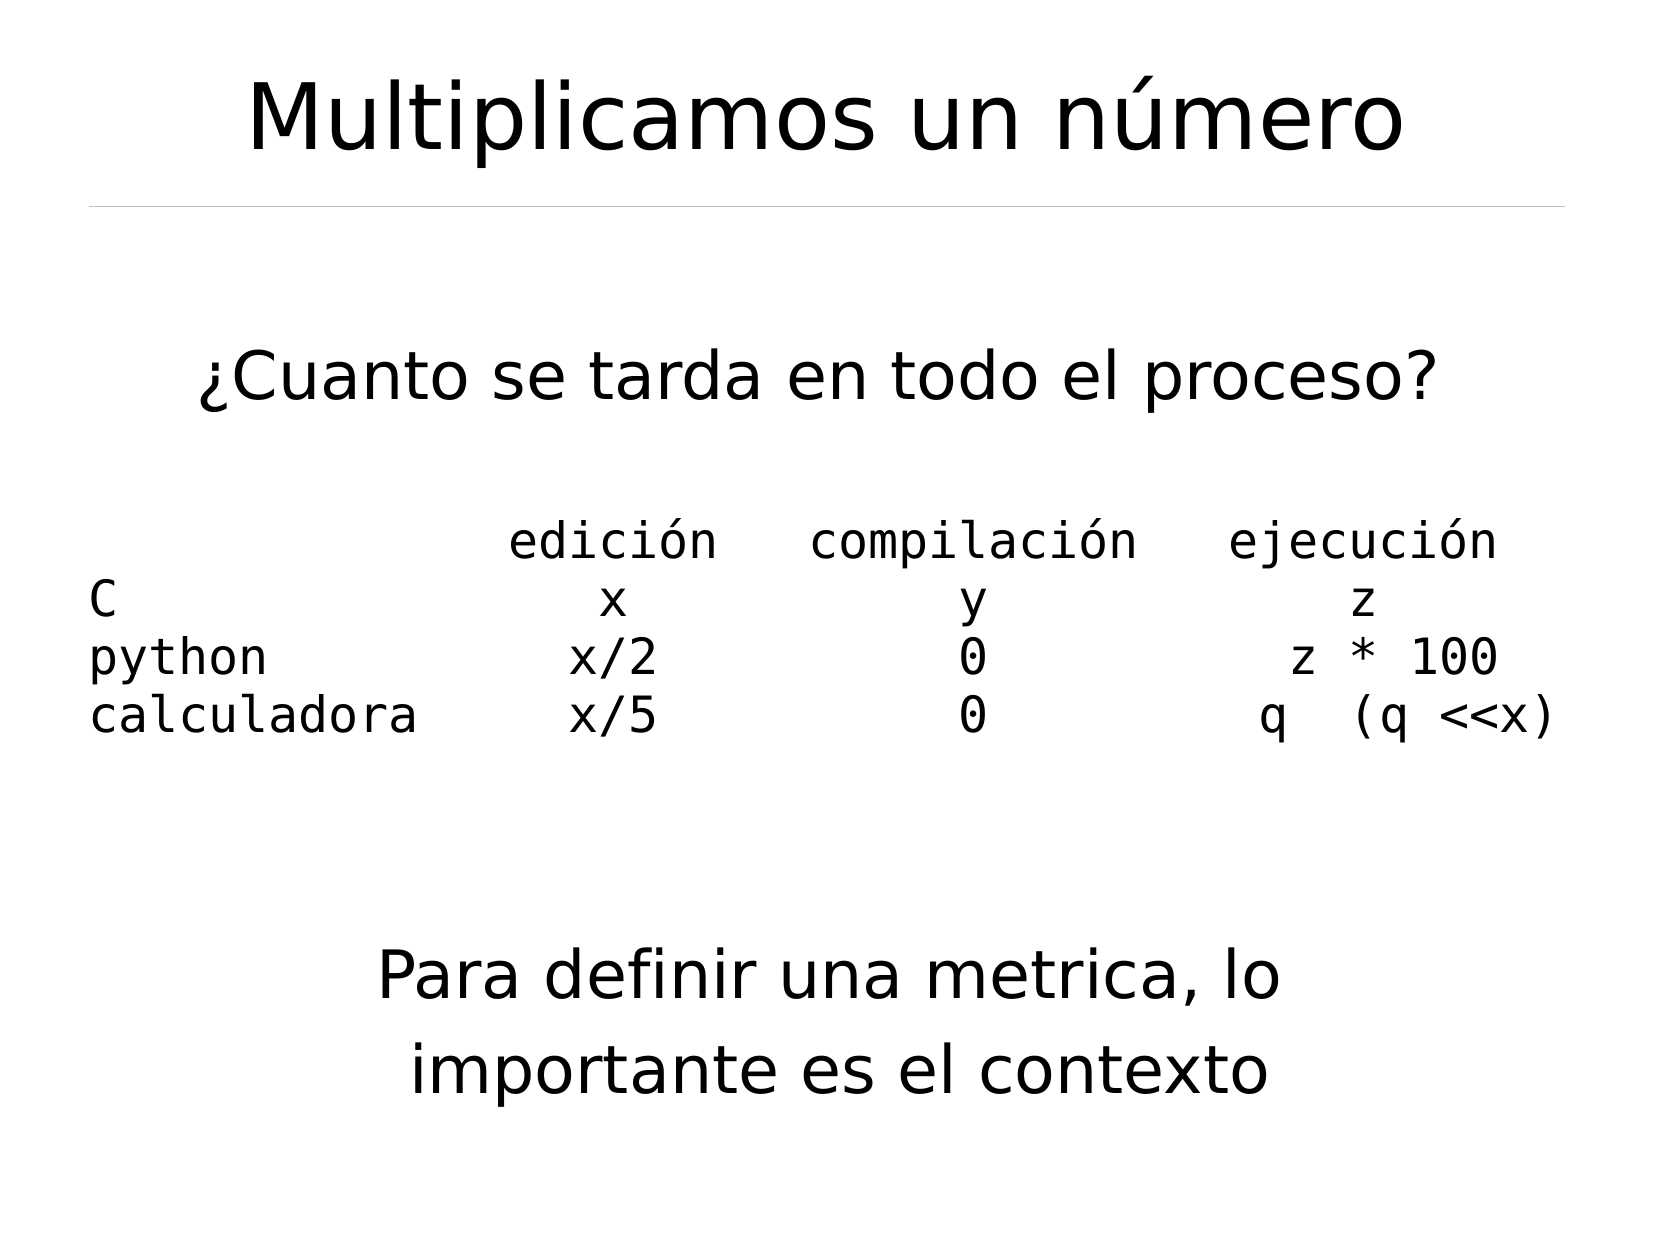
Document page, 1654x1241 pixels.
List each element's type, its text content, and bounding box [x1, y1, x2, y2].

title Multiplicamos un número [88, 29, 1565, 206]
subtitle ¿Cuanto se tarda en todo el proceso? edición compilación ejecución C x y z python x/2 0 z * 100 calculadora x/5 0 q (q <<x) Para definir una metrica, lo importante es el contexto [88, 206, 1571, 1241]
